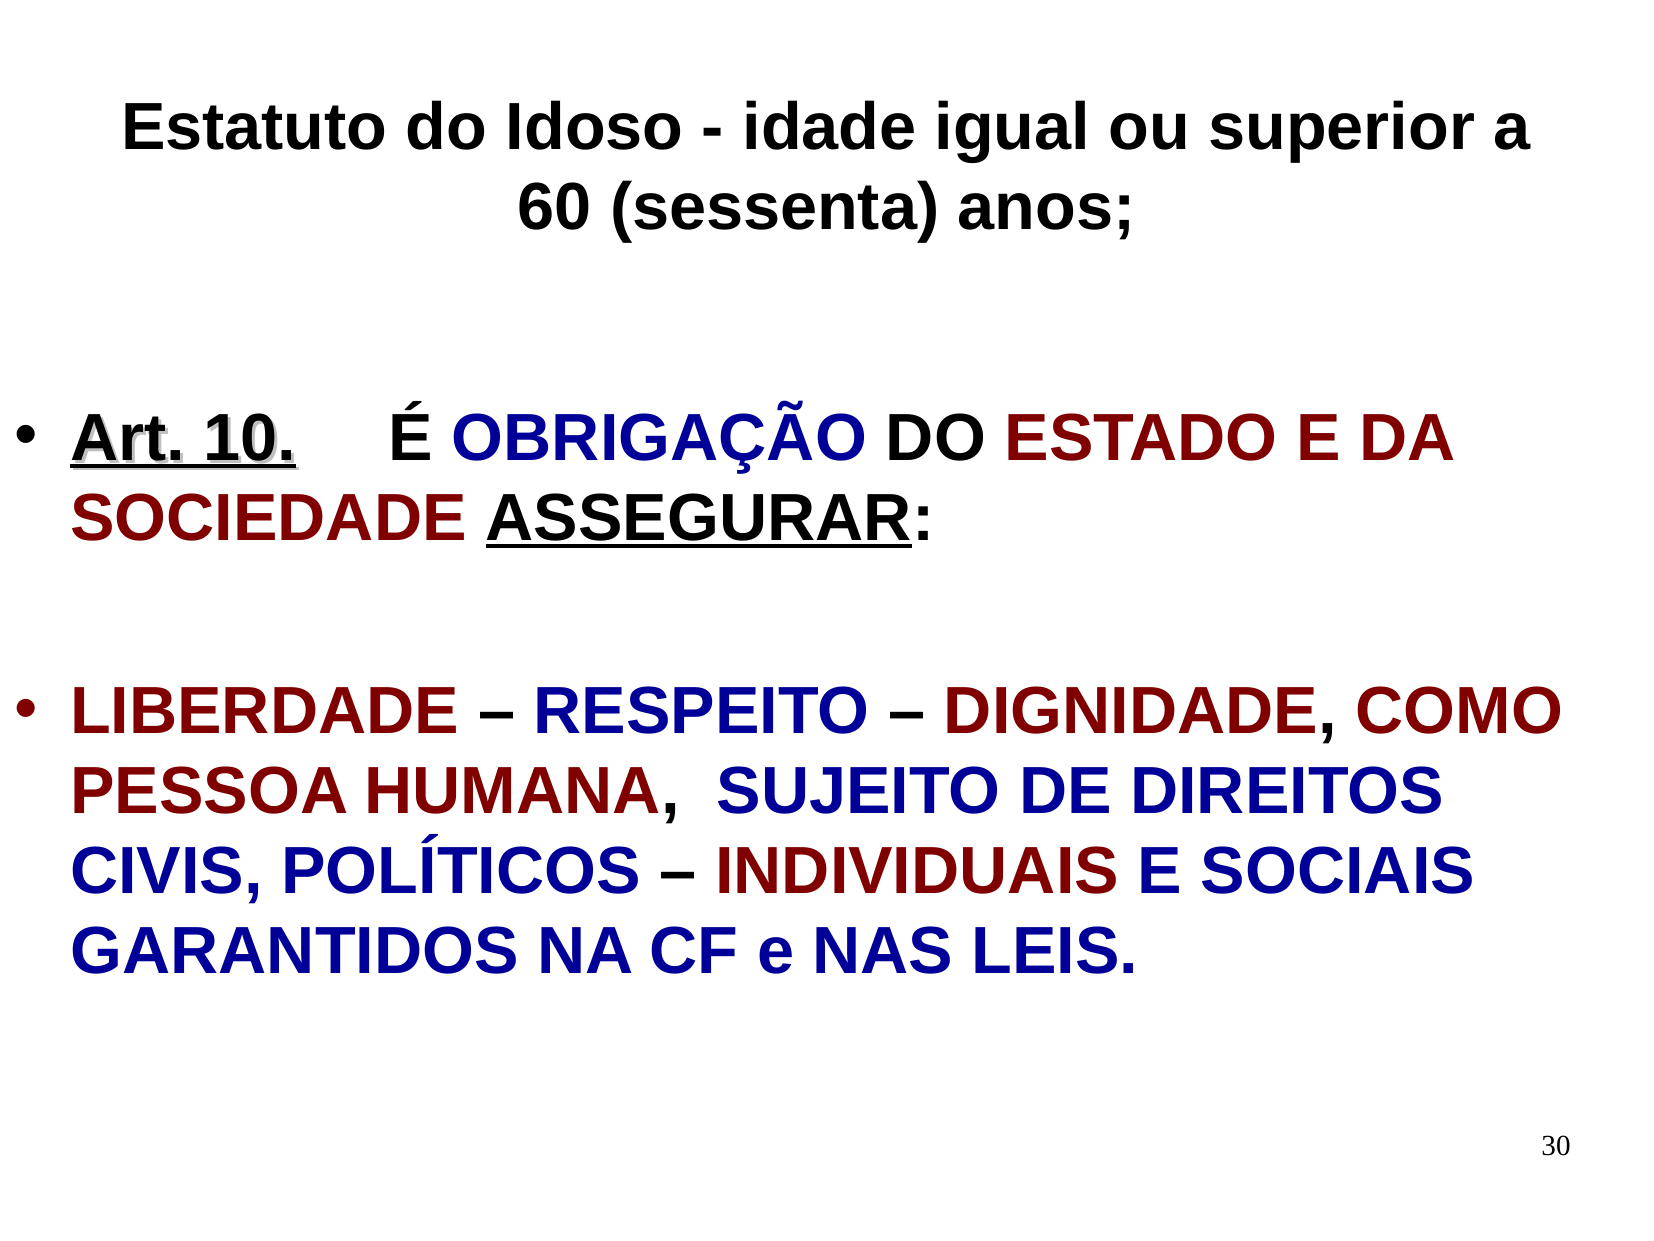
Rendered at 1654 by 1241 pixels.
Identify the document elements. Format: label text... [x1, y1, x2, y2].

title Estatuto do Idoso - idade igual ou superior a 60 (sessenta) anos; [82, 0, 1571, 349]
list Art. 10. É OBRIGAÇÃO DO ESTADO E DA SOCIEDADE ASSEGURAR: LIBERDADE – RESPEITO – DIGNIDADE, COMO PESSOA HUMANA, SUJEITO DE DIREITOS CIVIS, POLÍTICOS – INDIVIDUAIS E SOCIAIS GARANTIDOS NA CF e NAS LEIS. [0, 385, 1654, 1241]
